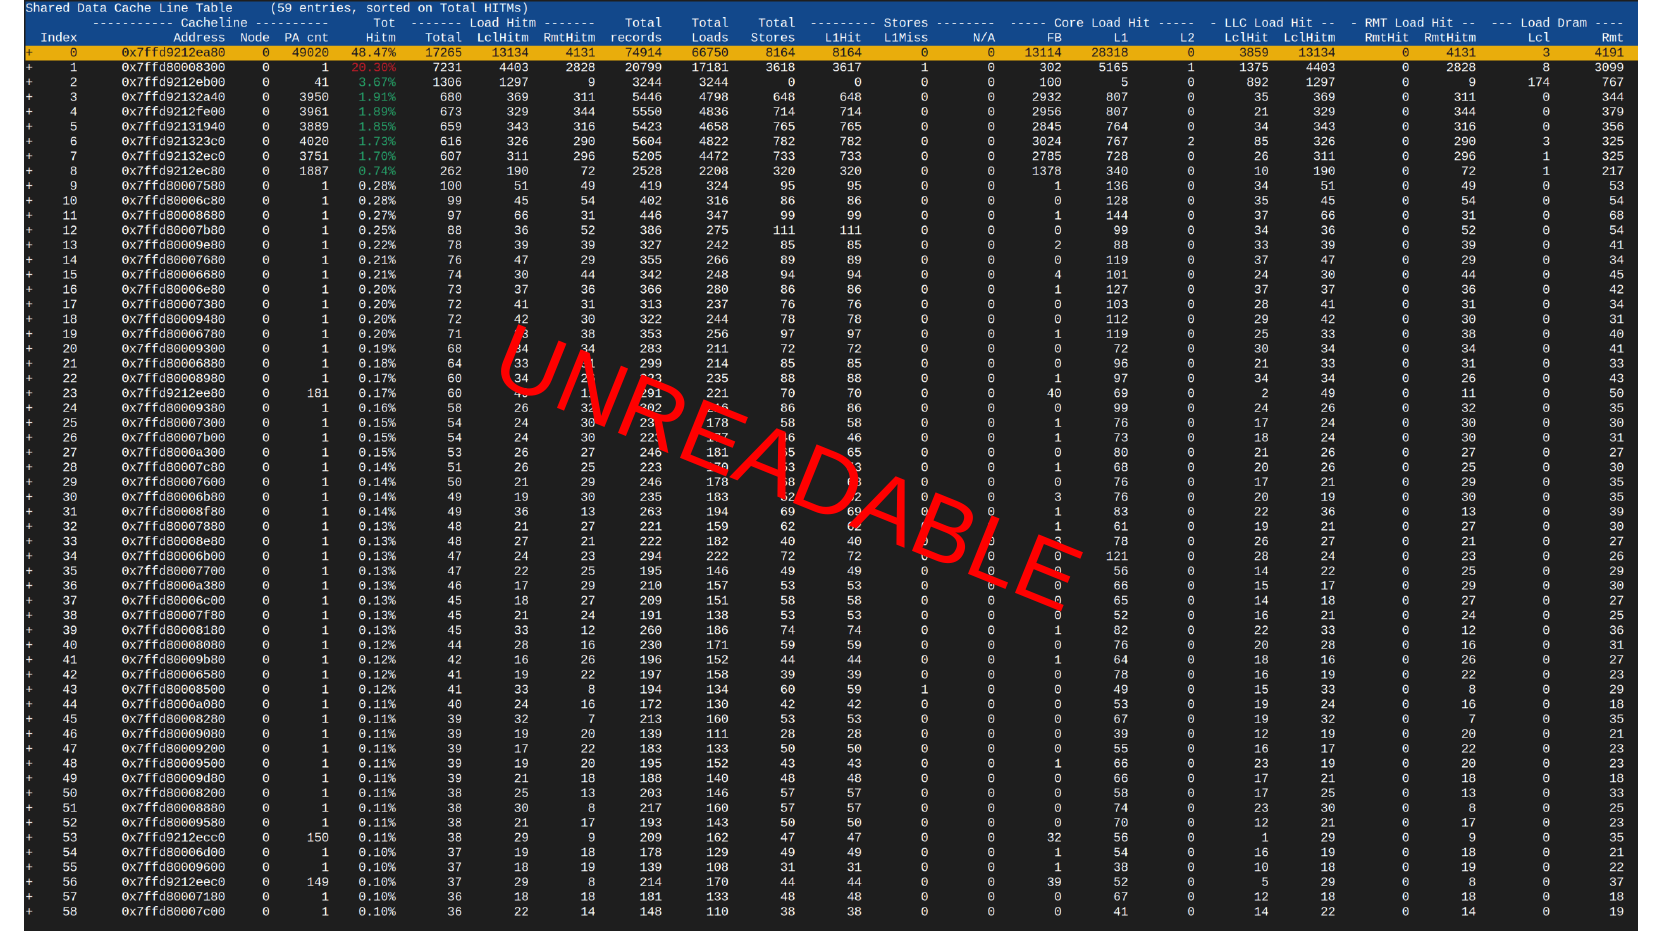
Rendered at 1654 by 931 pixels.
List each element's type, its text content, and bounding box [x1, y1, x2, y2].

picture [24, 0, 1638, 931]
text_box UNREADABLE [465, 291, 1403, 762]
